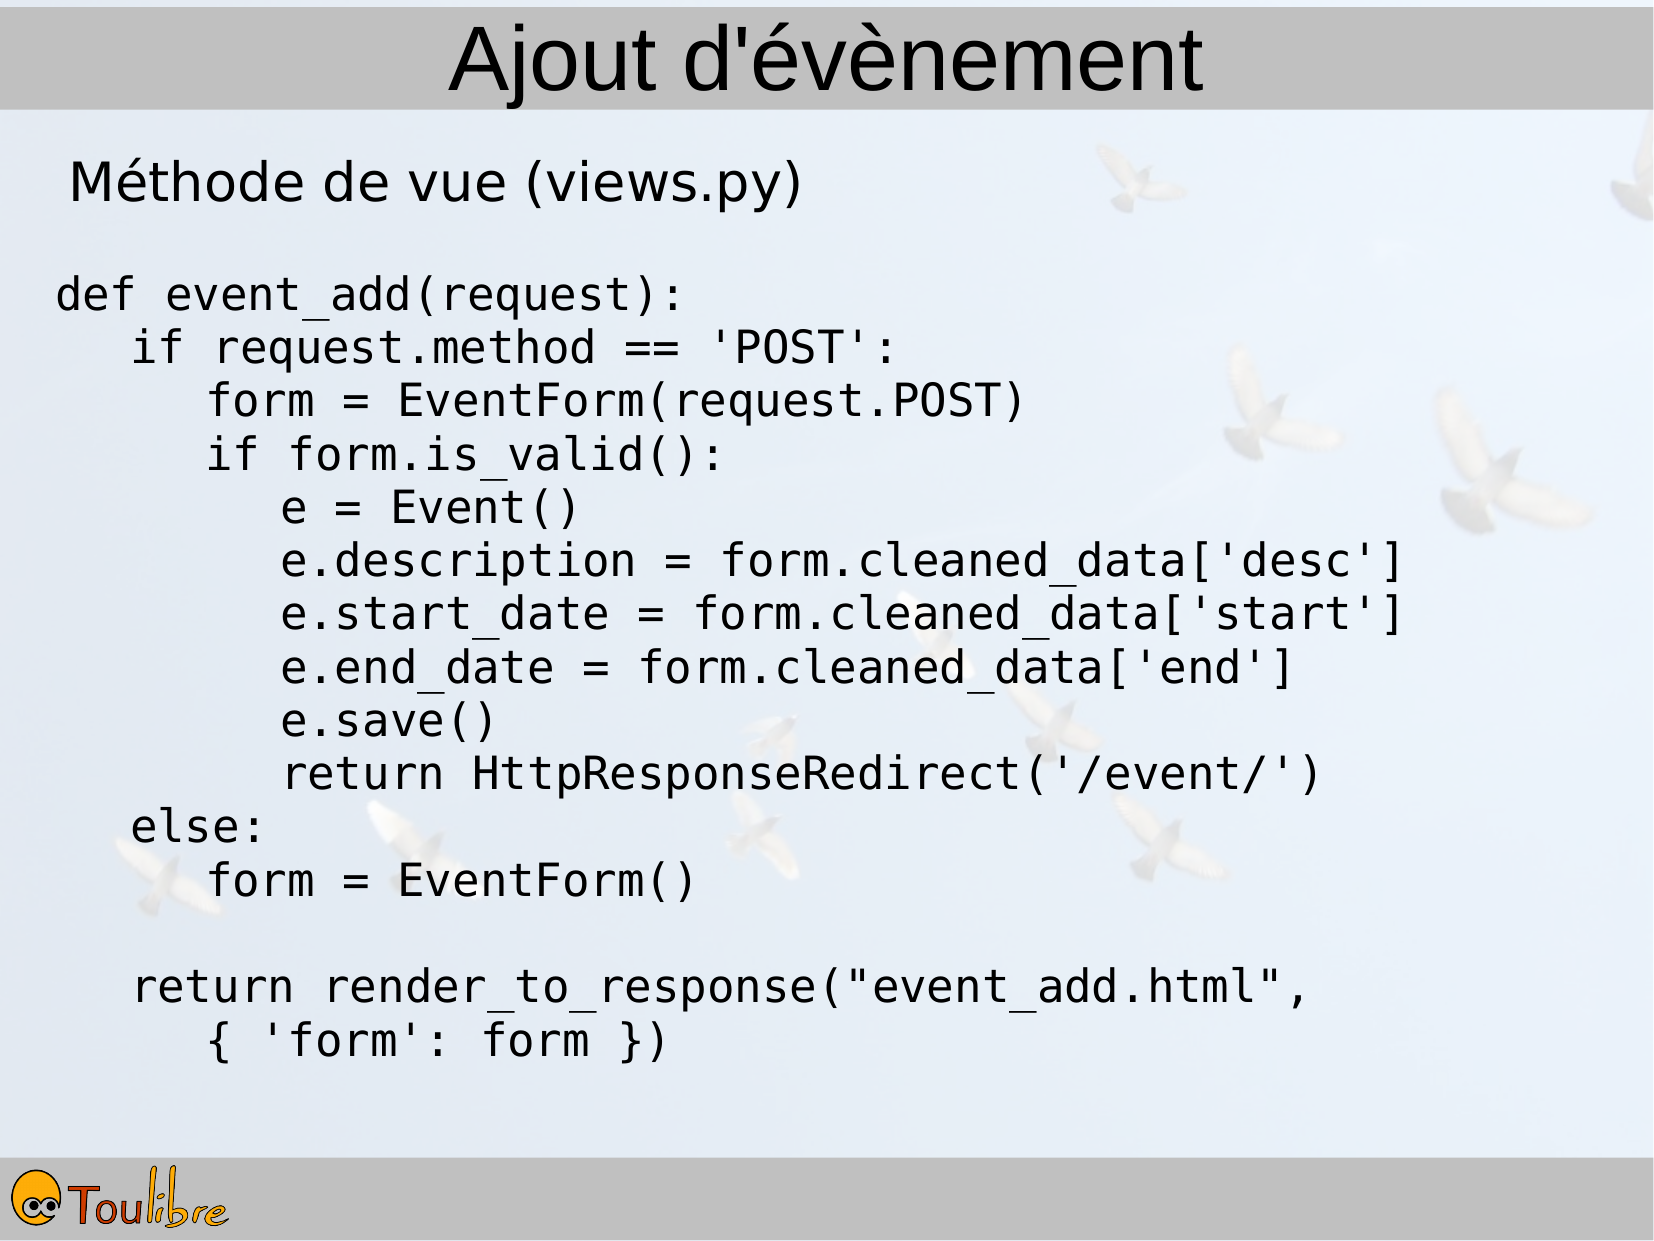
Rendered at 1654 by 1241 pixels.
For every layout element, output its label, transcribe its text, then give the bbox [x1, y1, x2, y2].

title Ajout d'évènement [0, 7, 1654, 110]
text_box Méthode de vue (views.py) [53, 143, 1383, 222]
picture [11, 1165, 229, 1228]
text_box def event_add(request): if request.method == 'POST': form = EventForm(request.POST) if form.is_valid(): e = Event() e.description = form.cleaned_data['desc'] e.start_date = form.cleaned_data['start'] e.end_date = form.cleaned_data['end'] e.save() return HttpResponseRedirect('/event/') else: form = EventForm() return render_to_response("event_add.html", { 'form': form }) [40, 260, 1630, 1128]
